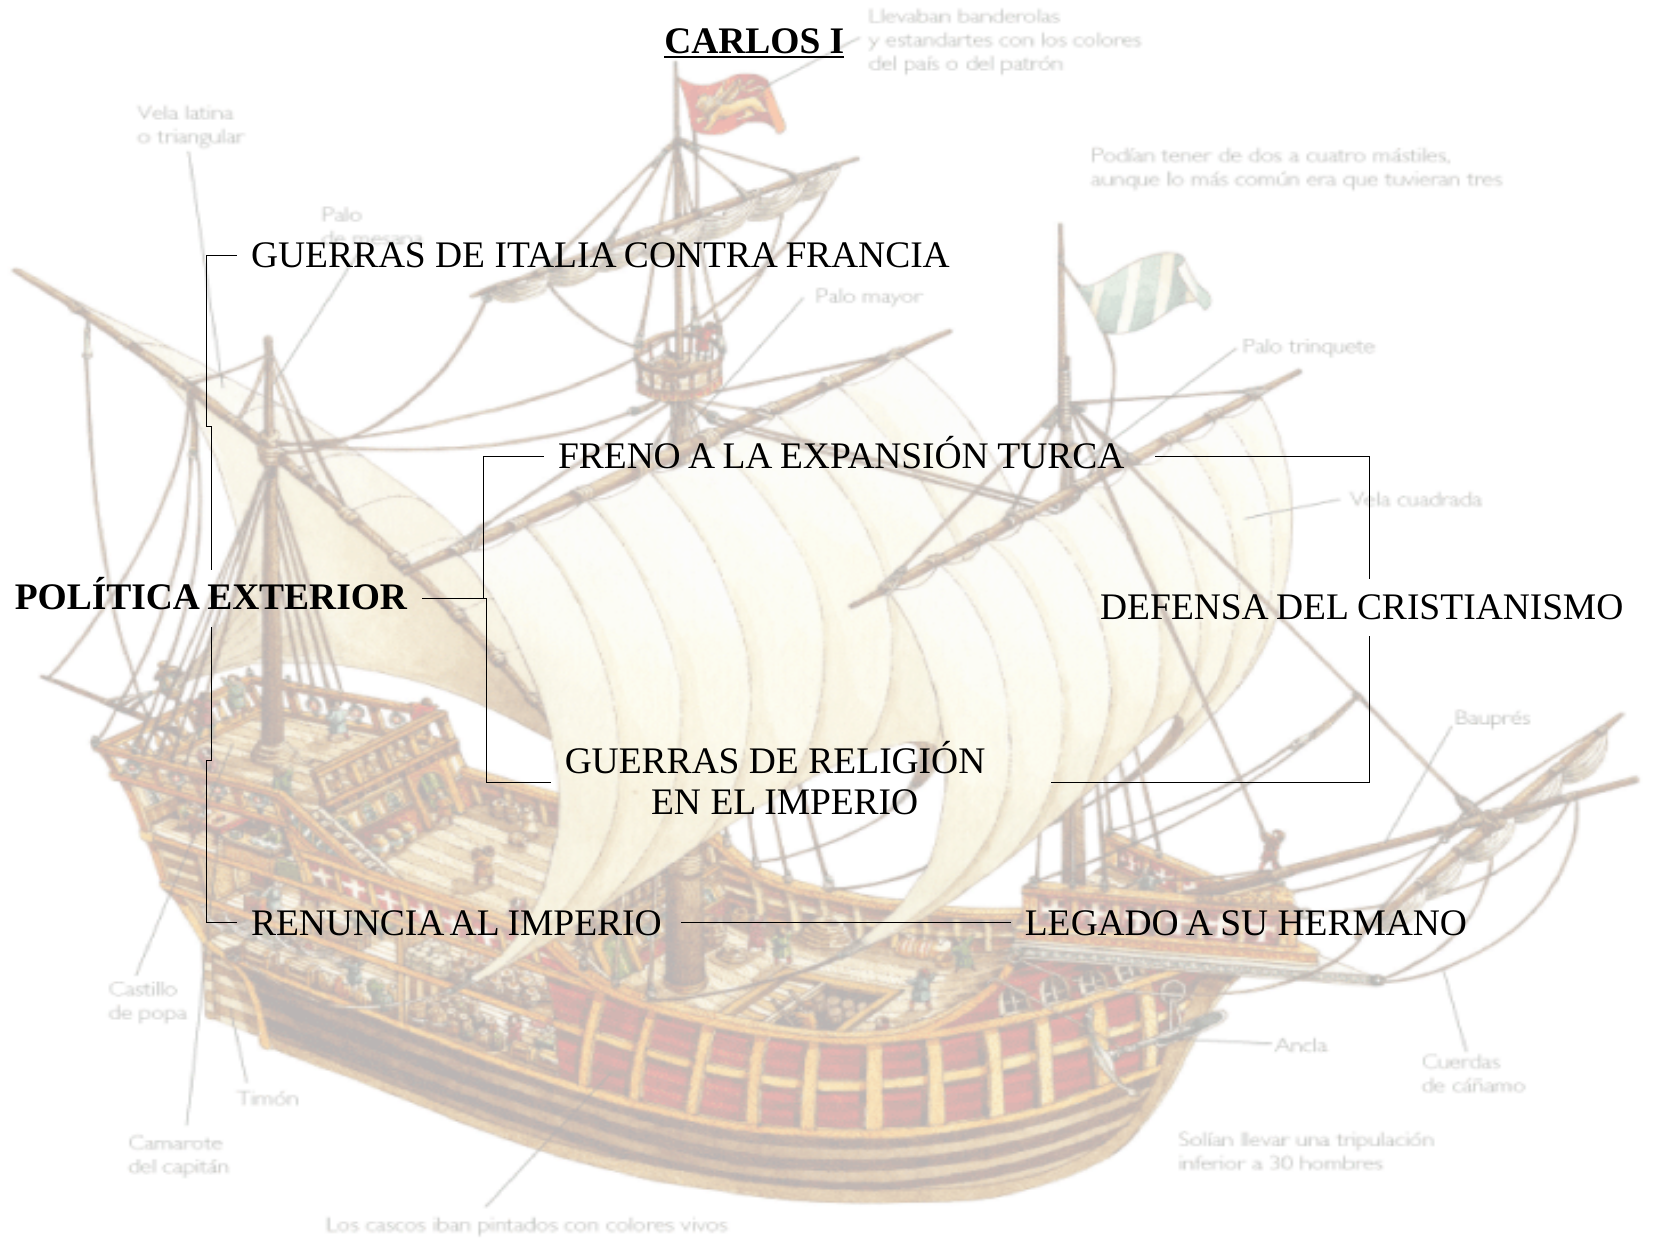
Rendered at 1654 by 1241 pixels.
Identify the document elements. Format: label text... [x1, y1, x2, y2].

picture [0, 599, 1654, 1241]
text_box GUERRAS DE ITALIA CONTRA FRANCIA [236, 226, 977, 284]
text_box GUERRAS DE RELIGIÓN EN EL IMPERIO [550, 732, 1052, 833]
picture [484, 457, 1369, 782]
picture [0, 0, 1654, 598]
text_box DEFENSA DEL CRISTIANISMO [1085, 578, 1654, 637]
text_box LEGADO A SU HERMANO [1010, 894, 1492, 952]
text_box RENUNCIA AL IMPERIO [236, 894, 682, 952]
text_box POLÍTICA EXTERIOR [0, 569, 423, 628]
text_box FRENO A LA EXPANSIÓN TURCA [543, 427, 1156, 485]
text_box CARLOS I [649, 12, 860, 71]
